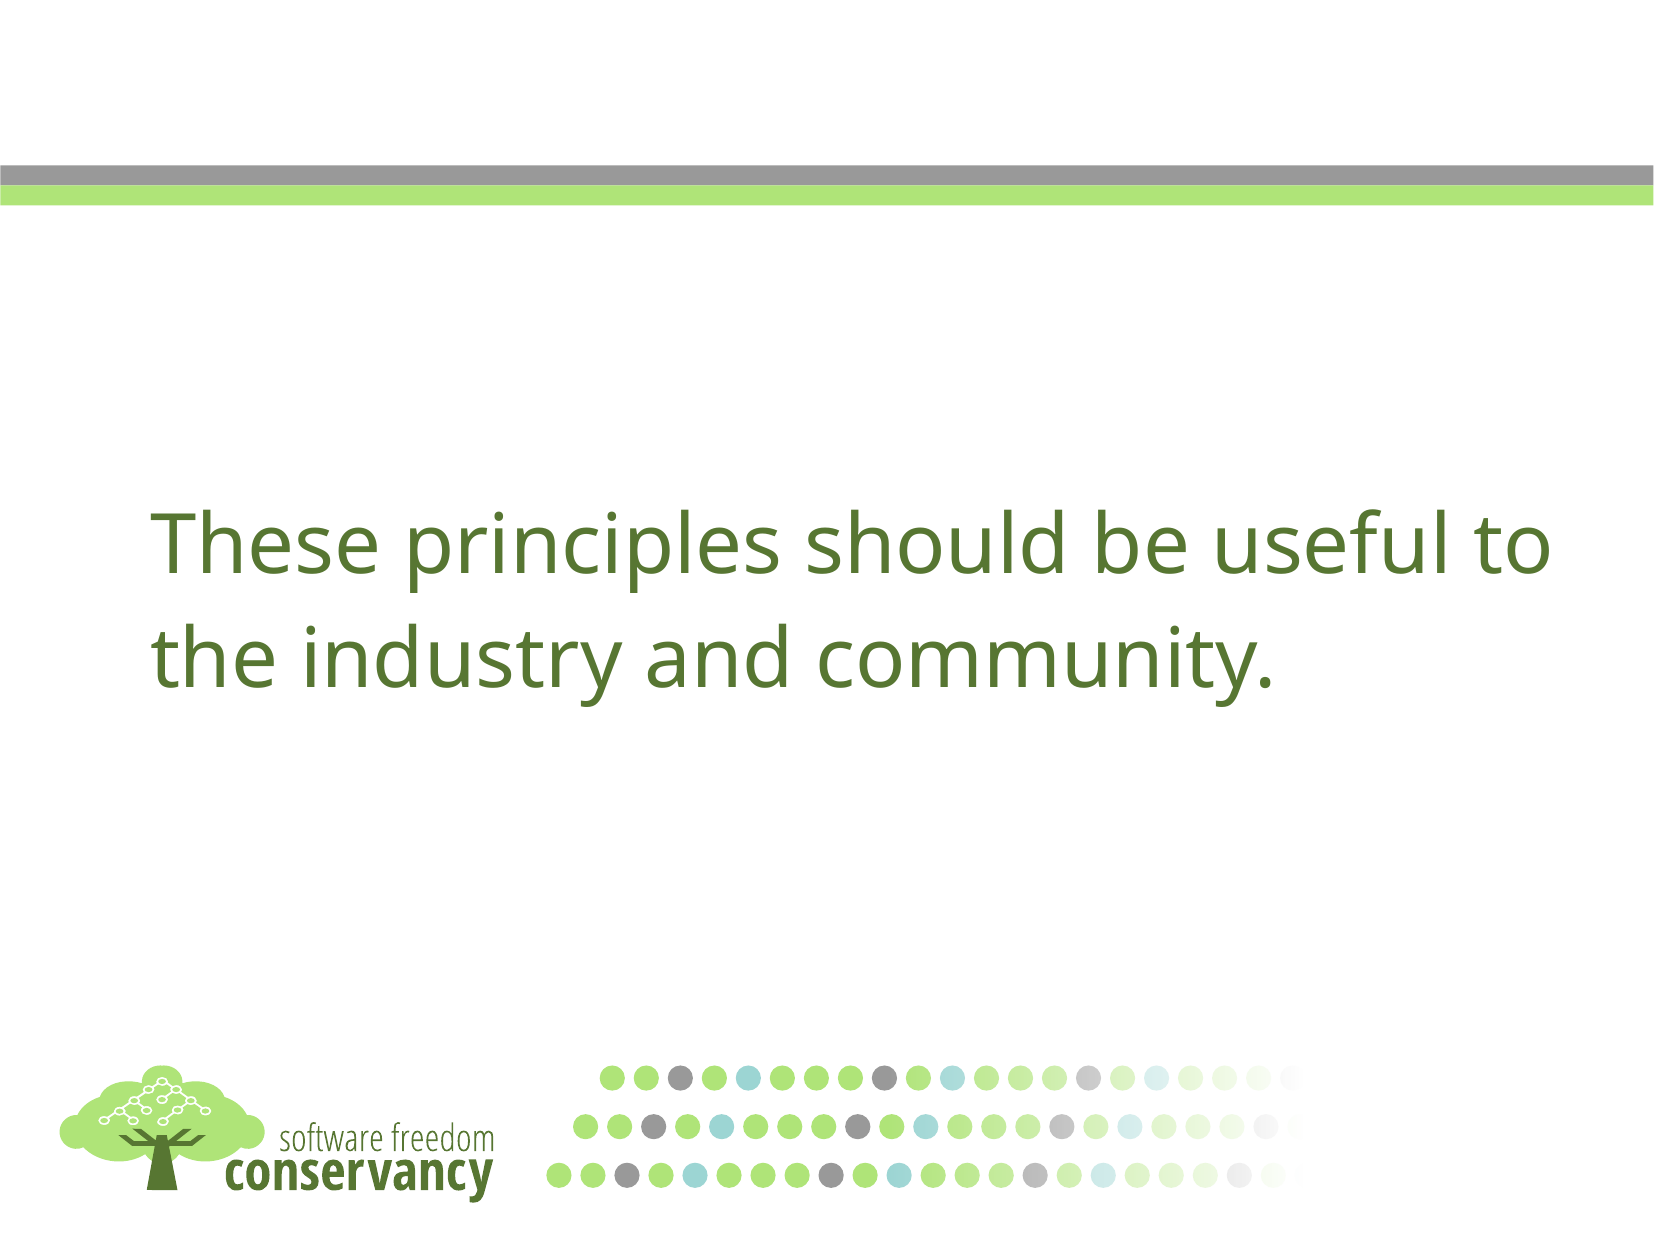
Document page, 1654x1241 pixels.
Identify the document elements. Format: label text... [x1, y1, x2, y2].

title These principles should be useful to the industry and community. [150, 495, 1639, 703]
